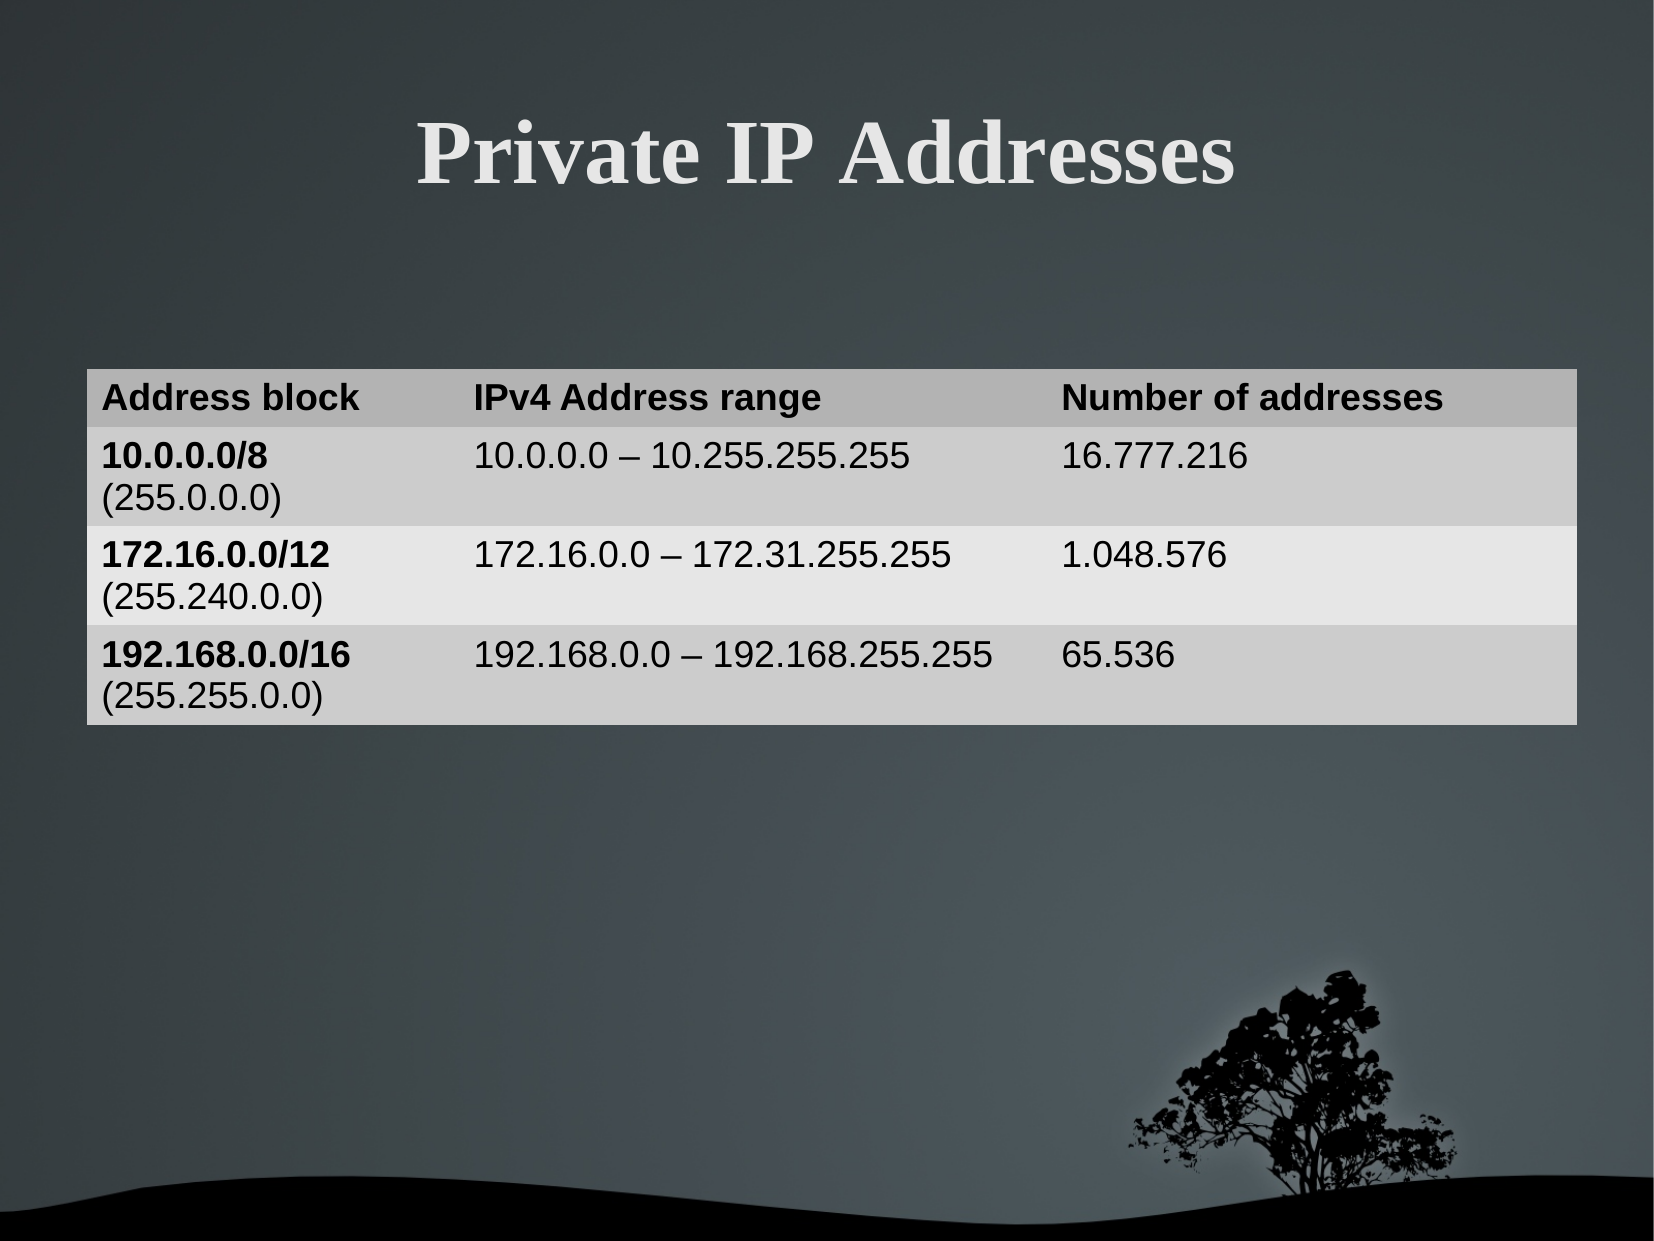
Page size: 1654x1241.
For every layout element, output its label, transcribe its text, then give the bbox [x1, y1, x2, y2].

table_cell [1009, 526, 1047, 625]
table_cell 10.0.0.0 – 10.255.255.255 [459, 427, 1009, 526]
table_cell 192.168.0.0 – 192.168.255.255 [459, 625, 1009, 725]
table_cell 192.168.0.0/16 (255.255.0.0) [87, 625, 459, 725]
table_header Number of addresses [1047, 369, 1577, 427]
table_cell 1.048.576 [1047, 526, 1577, 625]
table_cell [1009, 625, 1047, 725]
title Private IP Addresses [82, 33, 1571, 273]
table_cell 65.536 [1047, 625, 1577, 725]
table_cell 172.16.0.0/12 (255.240.0.0) [87, 526, 459, 625]
table_cell 172.16.0.0 – 172.31.255.255 [459, 526, 1009, 625]
picture [0, 0, 1654, 1241]
table_cell 16.777.216 [1047, 427, 1577, 526]
table_cell [1009, 427, 1047, 526]
table_header IPv4 Address range [459, 369, 1009, 427]
table_cell 10.0.0.0/8 (255.0.0.0) [87, 427, 459, 526]
table_header [1009, 369, 1047, 427]
table_header Address block [87, 369, 459, 427]
